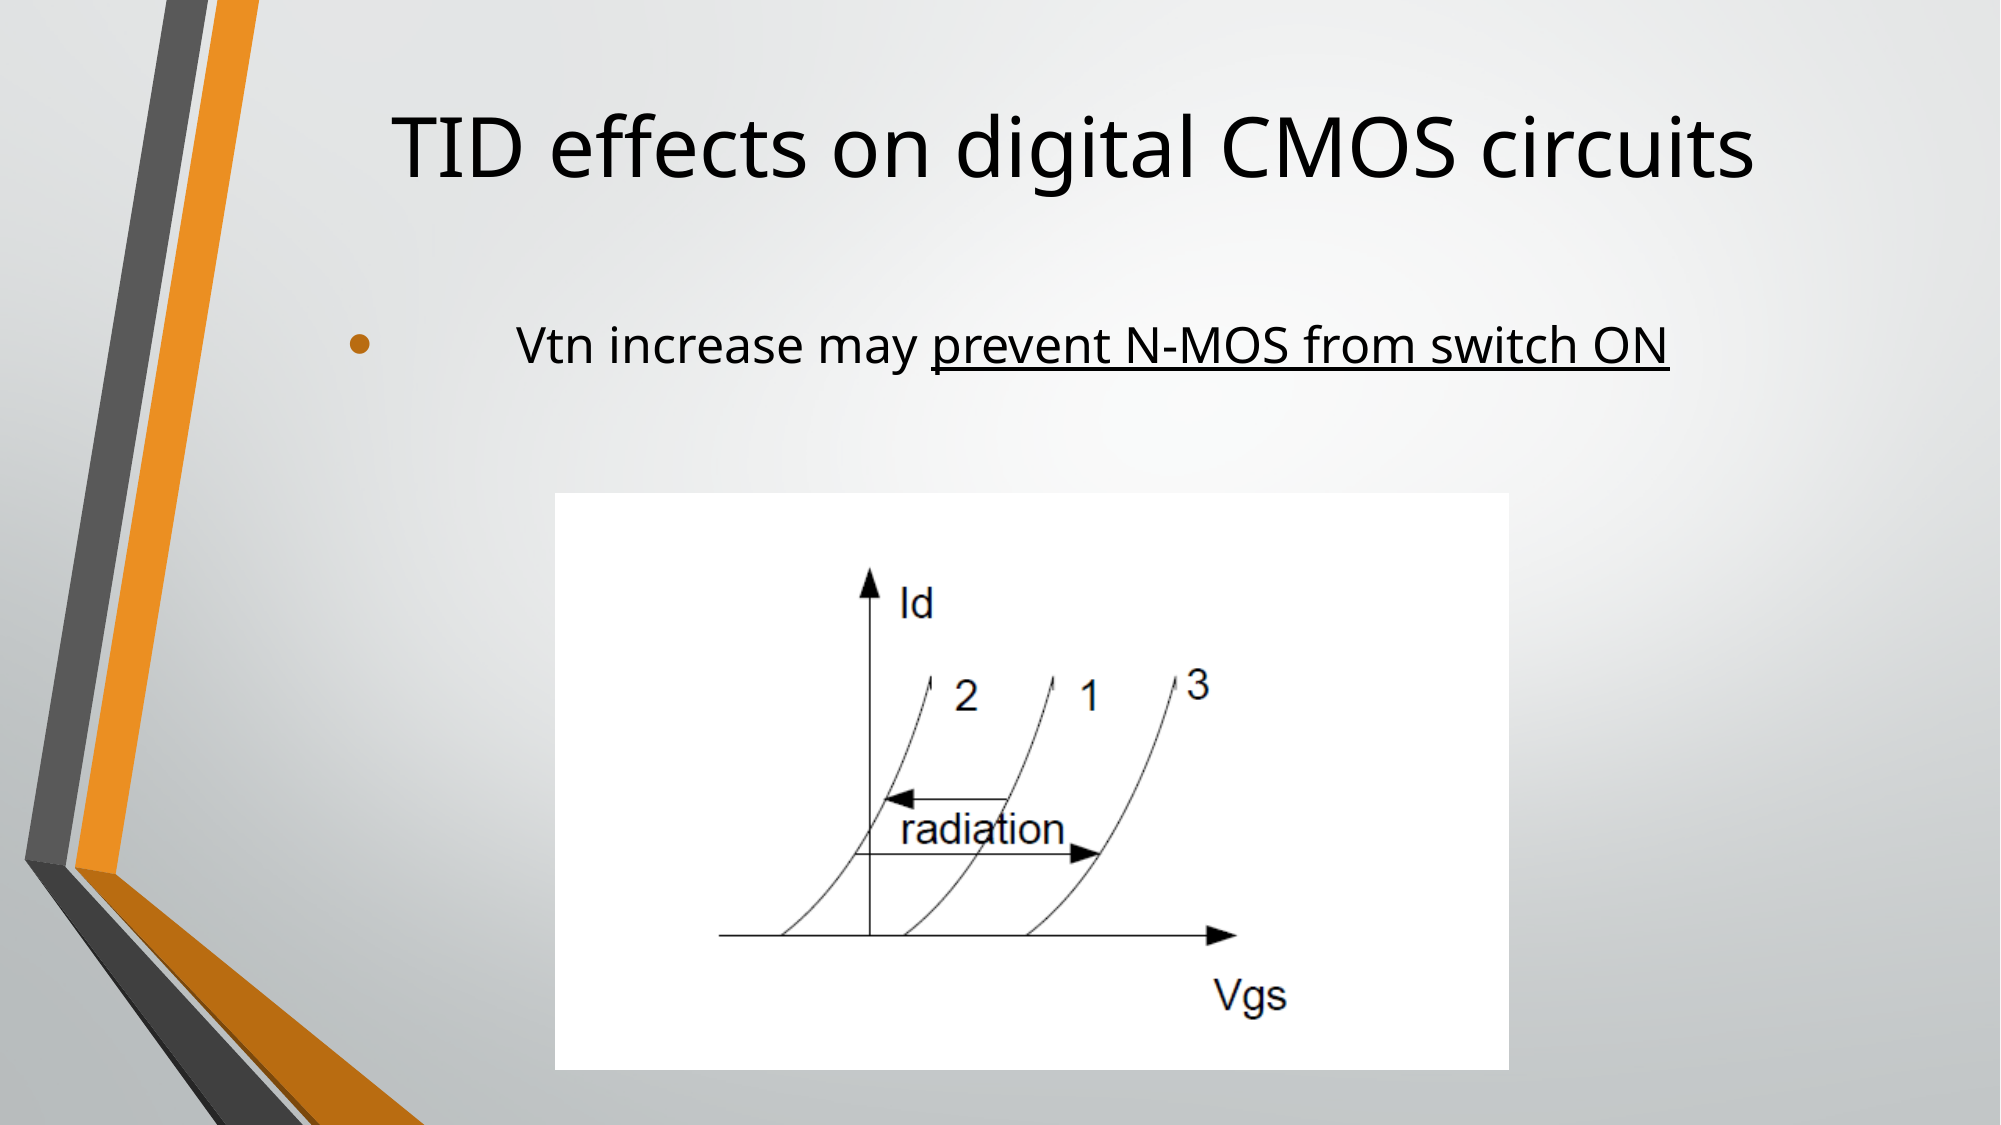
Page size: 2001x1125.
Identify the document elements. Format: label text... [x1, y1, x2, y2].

list Vtn increase may prevent N-MOS from switch ON [333, 192, 1943, 494]
picture [555, 494, 1509, 1070]
title TID effects on digital CMOS circuits [253, 0, 1897, 288]
